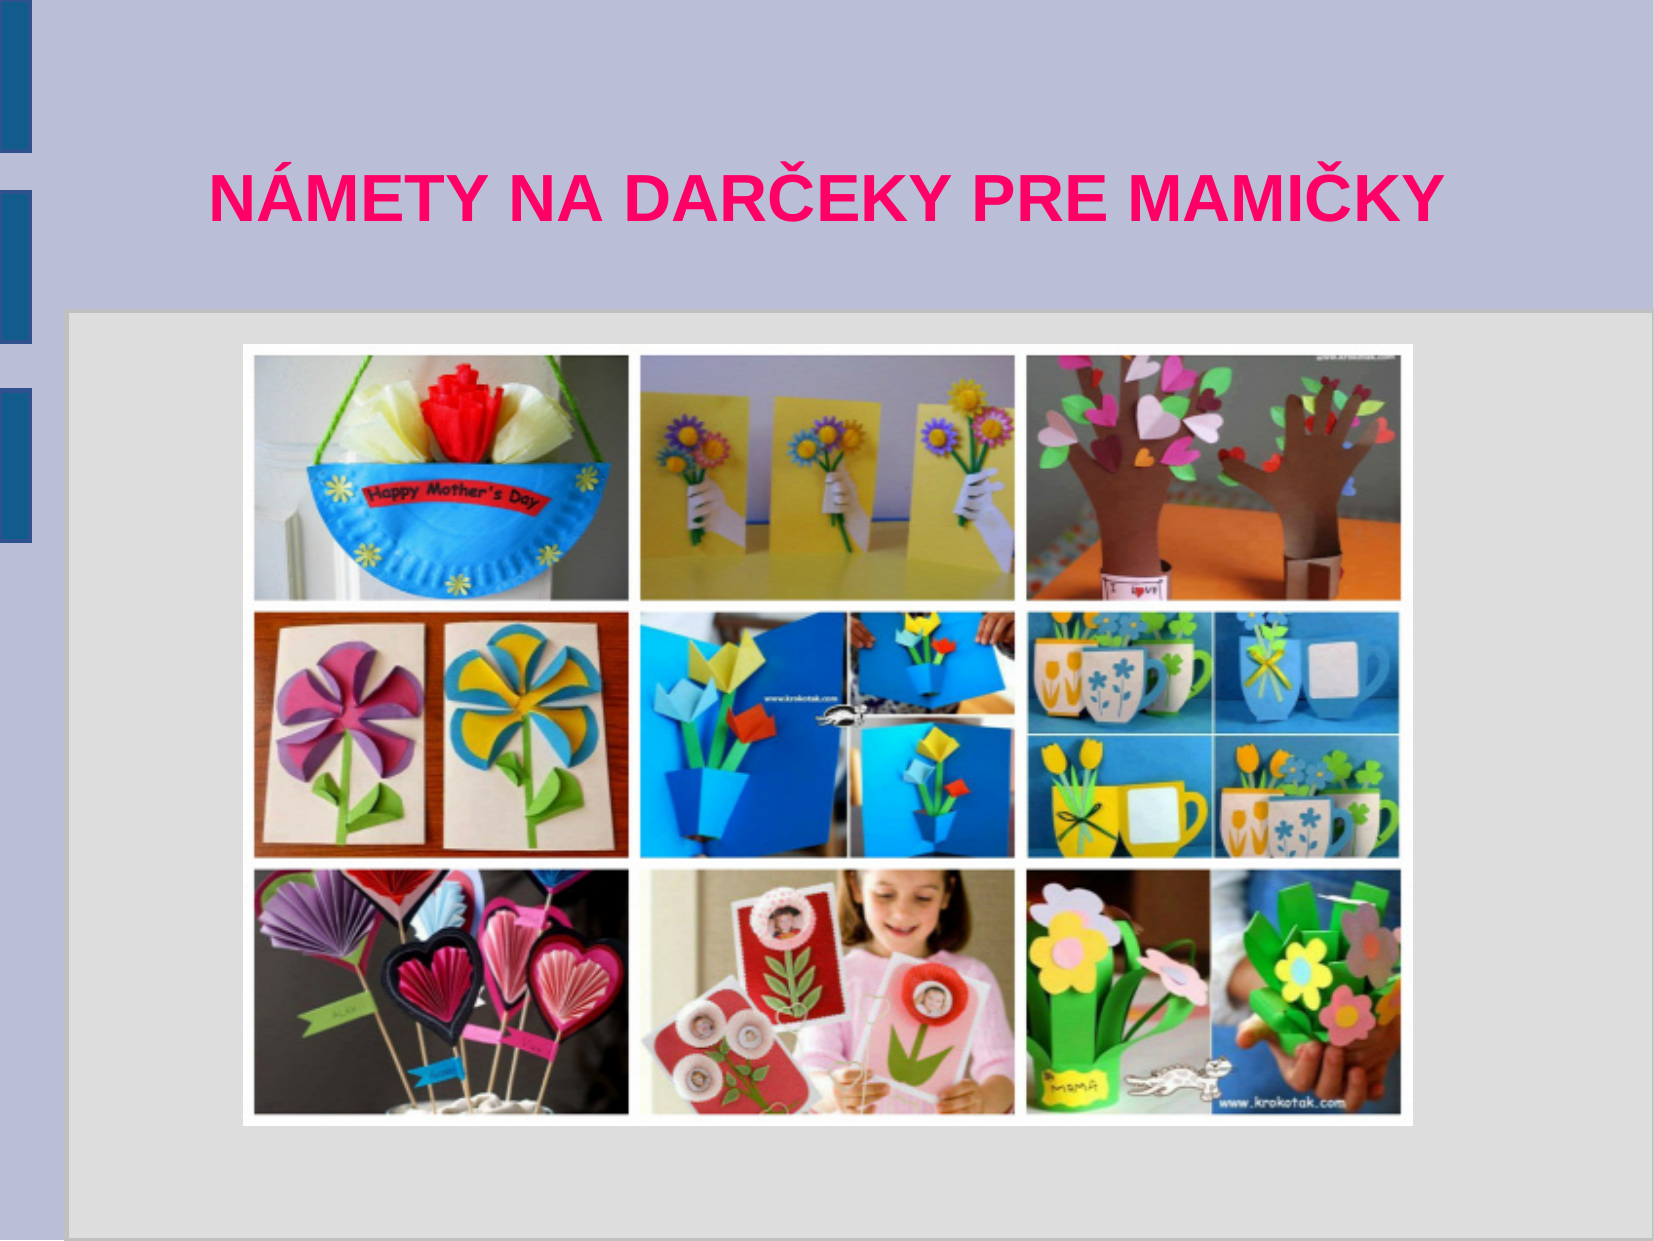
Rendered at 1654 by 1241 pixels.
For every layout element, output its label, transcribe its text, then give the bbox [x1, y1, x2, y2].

picture [243, 344, 1413, 1126]
title NÁMETY NA DARČEKY PRE MAMIČKY [121, 91, 1534, 299]
